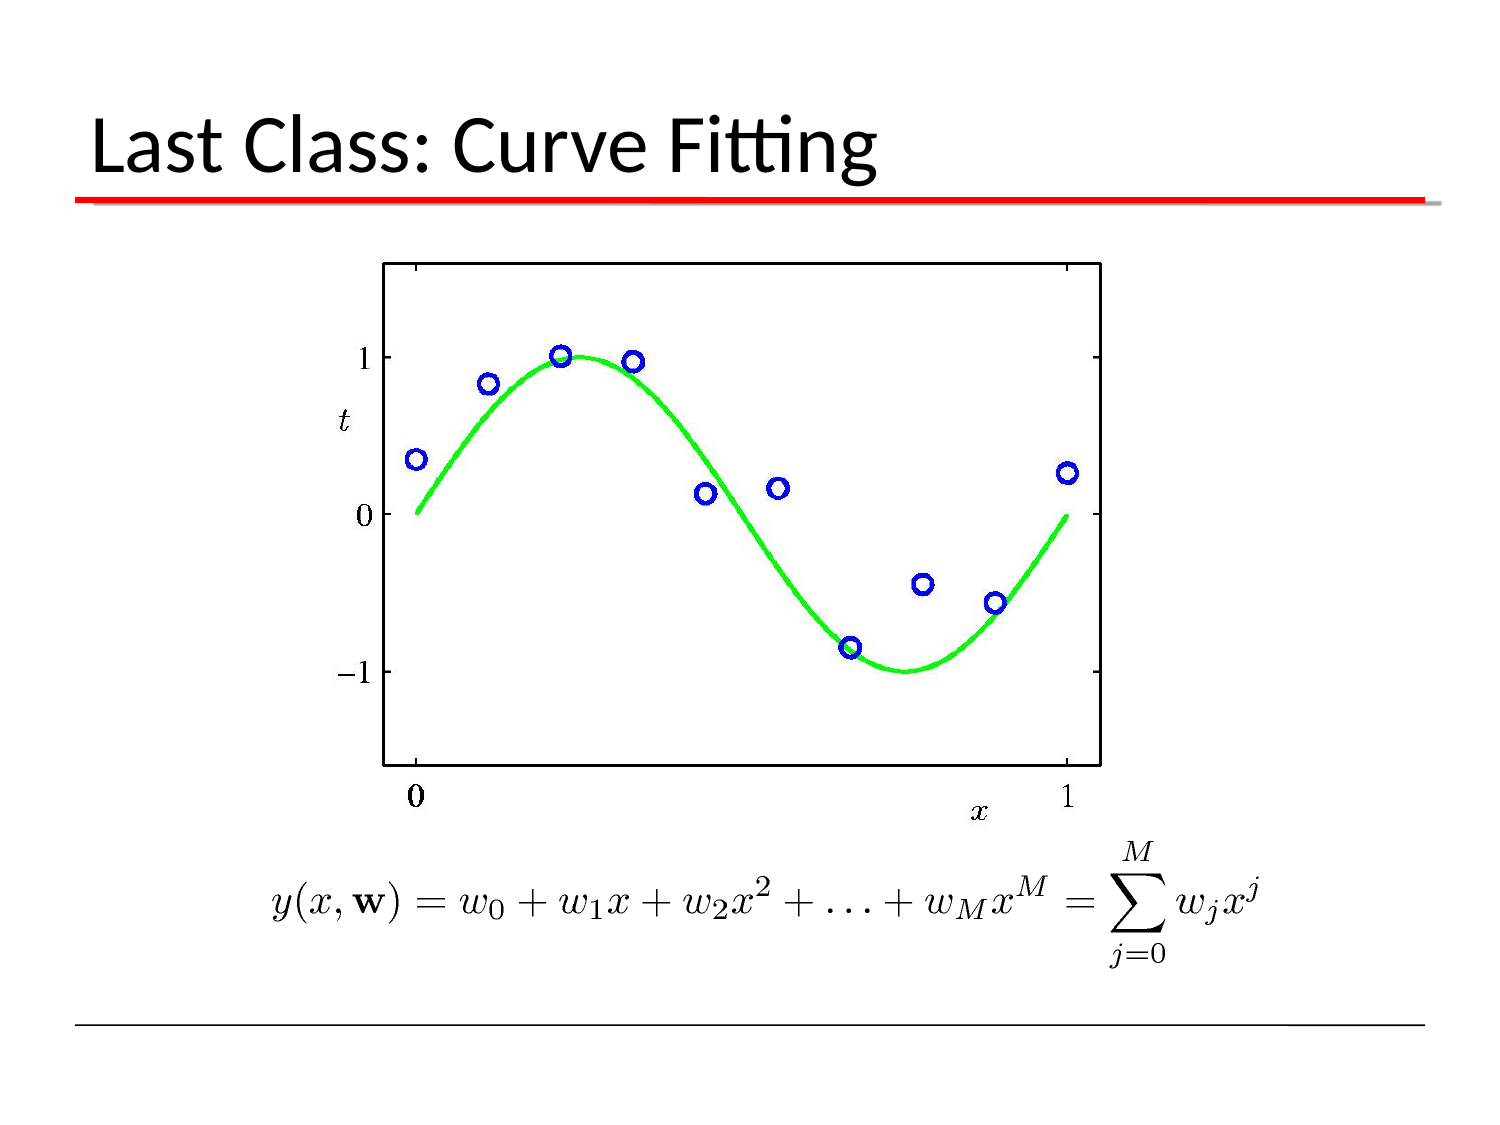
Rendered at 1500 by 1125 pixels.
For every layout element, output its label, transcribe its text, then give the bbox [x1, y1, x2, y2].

text_box [324, 249, 1113, 835]
picture [269, 837, 1259, 972]
title Last Class: Curve Fitting [75, 45, 1426, 233]
